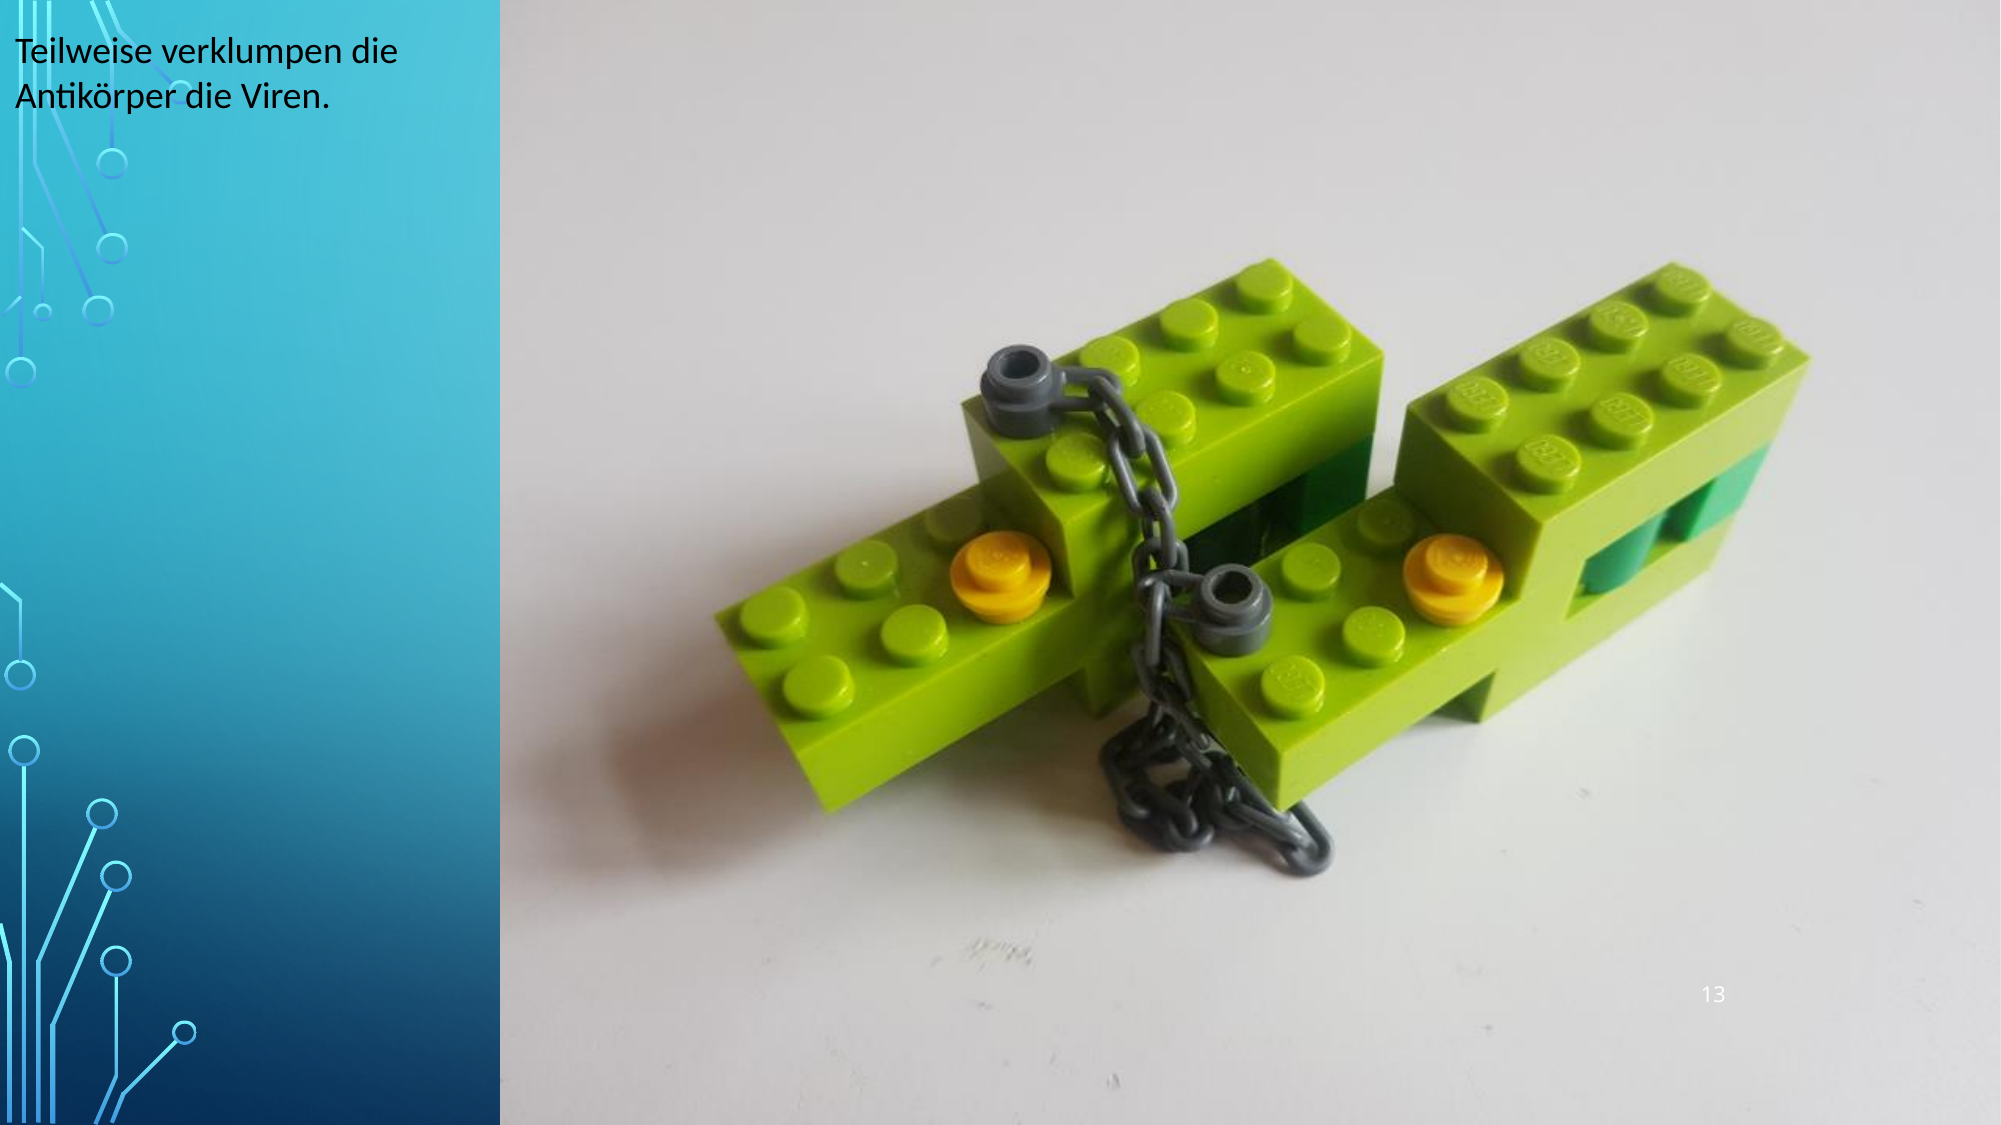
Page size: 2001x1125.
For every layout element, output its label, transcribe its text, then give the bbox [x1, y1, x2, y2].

text_box Teilweise verklumpen die Antikörper die Viren. [0, 18, 501, 125]
text_box [1685, 965, 1813, 1025]
picture [500, 0, 2000, 1125]
